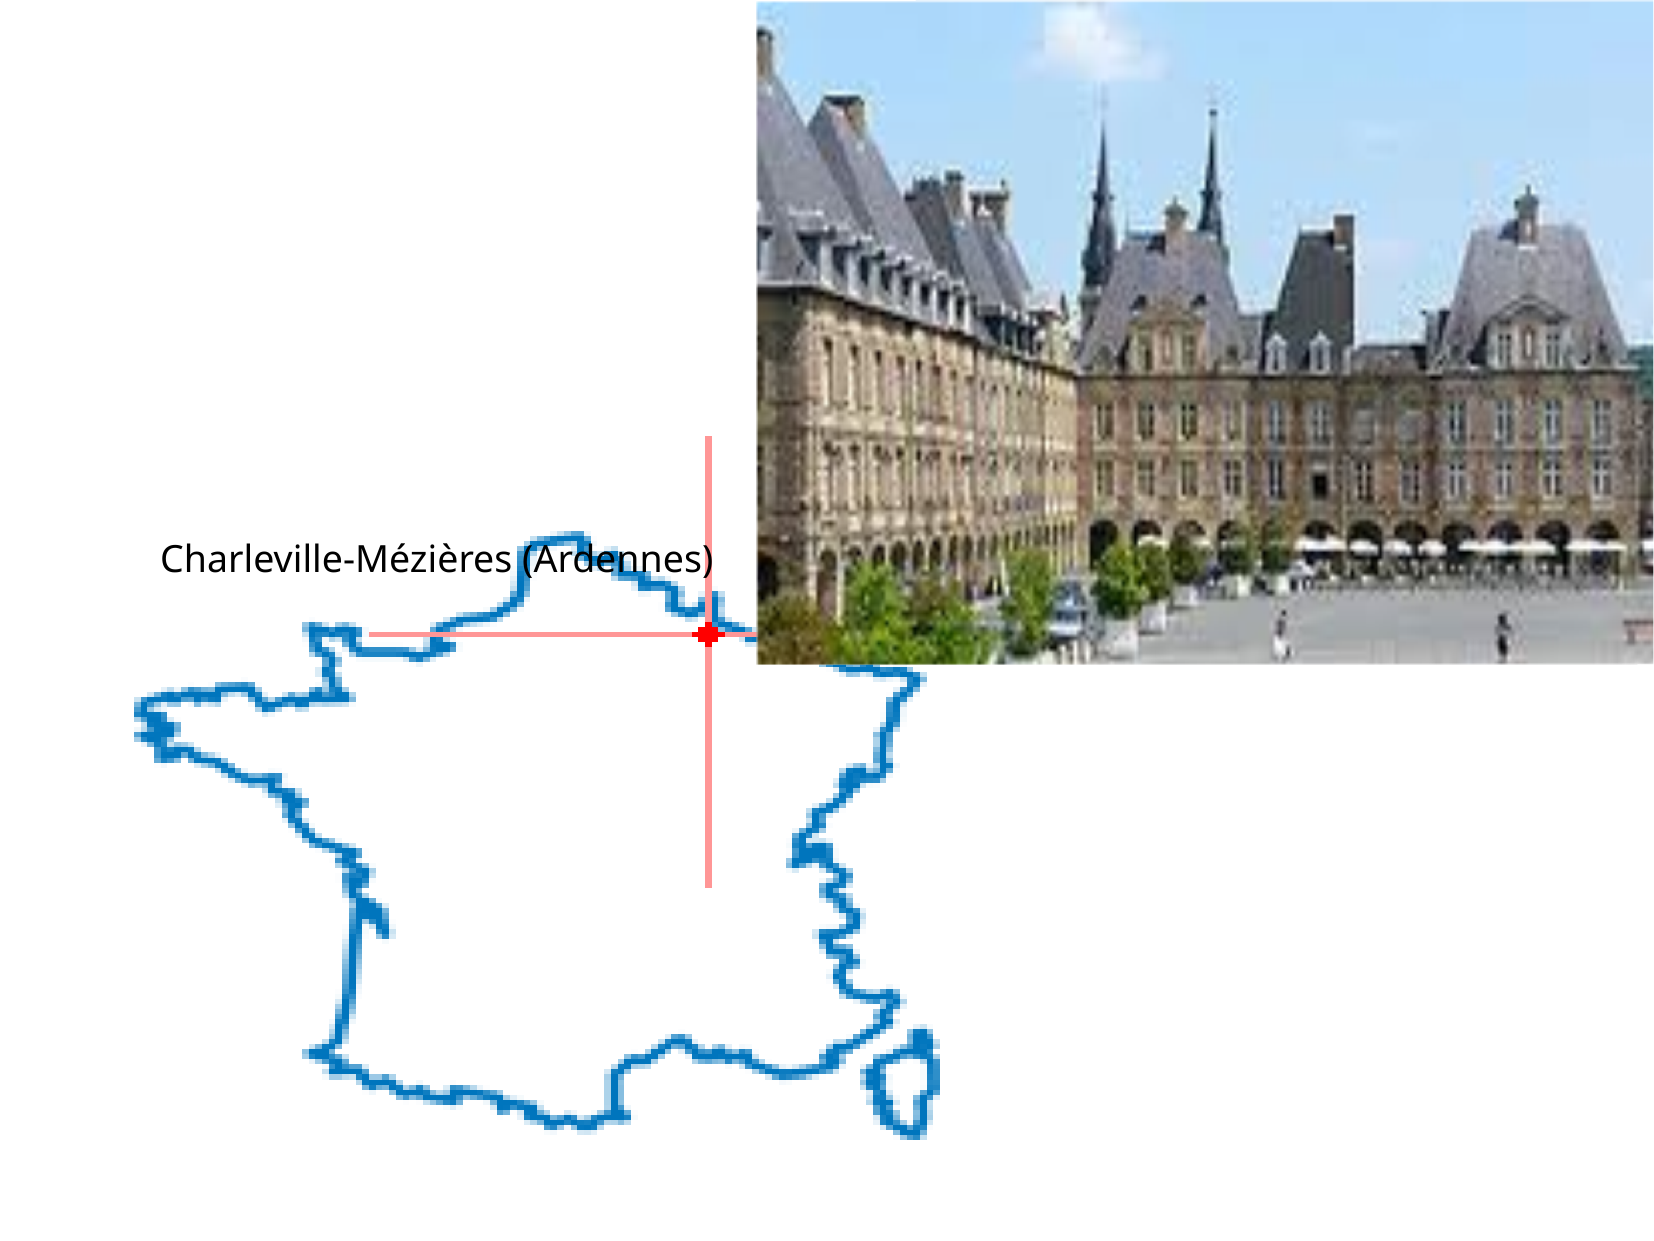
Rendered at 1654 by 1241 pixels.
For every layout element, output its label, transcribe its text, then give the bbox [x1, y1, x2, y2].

picture [0, 0, 1654, 1241]
title Charleville-Mézières (Ardennes) [0, 454, 1182, 662]
